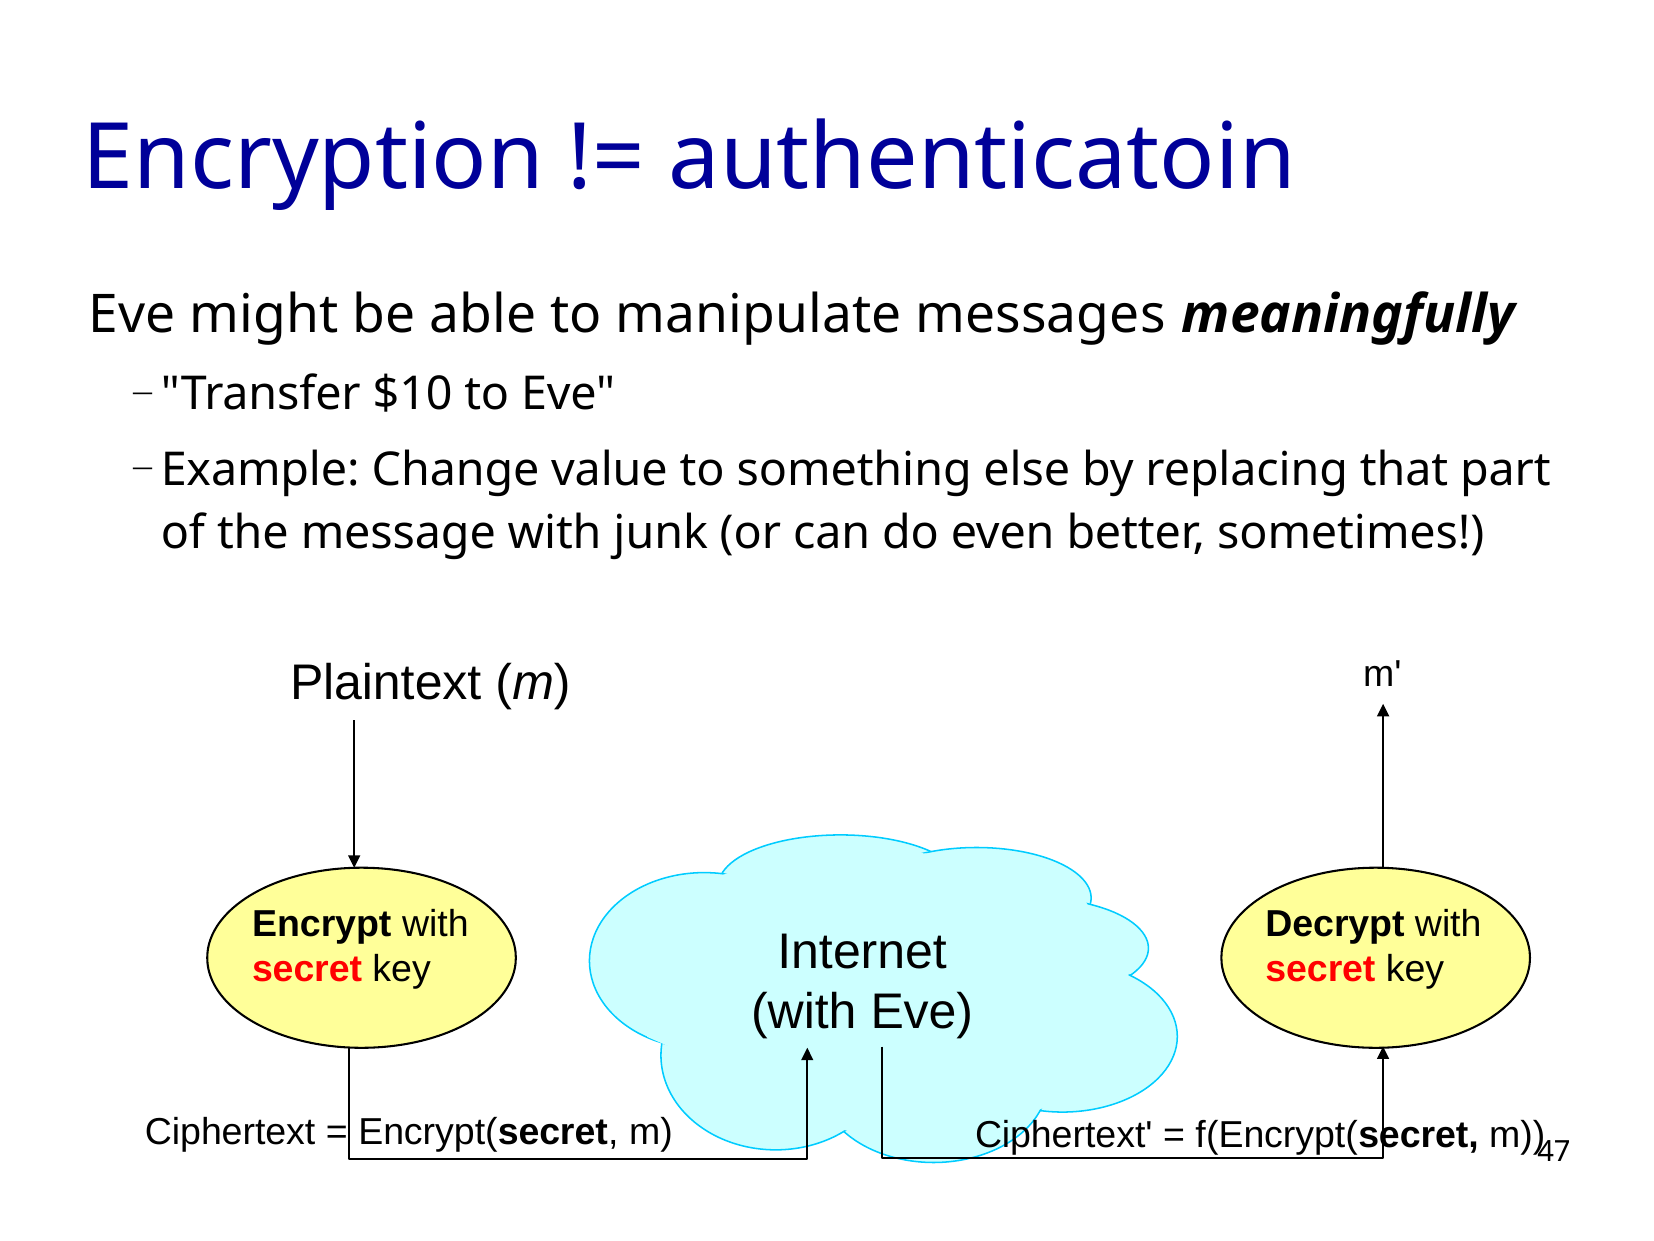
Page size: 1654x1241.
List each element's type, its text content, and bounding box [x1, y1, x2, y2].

title Encryption != authenticatoin [82, 49, 1571, 257]
text_box Decrypt with secret key [1250, 892, 1497, 997]
text_box [207, 902, 516, 1048]
text_box [808, 1047, 881, 1154]
text_box Encrypt with secret key [237, 892, 484, 997]
list Eve might be able to manipulate messages meaningfully "Transfer $10 to Eve" Example: Change value to something else by replacing that part of the message with junk (or can do even better, sometimes!) [60, 275, 1571, 601]
text_box Ciphertext = Encrypt(secret, m) [350, 1099, 688, 1158]
text_box [1221, 902, 1531, 1048]
text_box [256, 867, 467, 892]
text_box [589, 834, 1178, 1157]
text_box Plaintext (m) [275, 642, 586, 717]
text_box Ciphertext = Encrypt(secret, m) [130, 1099, 348, 1159]
text_box m' [1285, 641, 1417, 702]
text_box Ciphertext' = f(Encrypt(secret, m)) [960, 1102, 1561, 1163]
text_box [900, 1159, 960, 1163]
text_box [1270, 867, 1482, 892]
text_box Internet (with Eve) [736, 911, 988, 1047]
